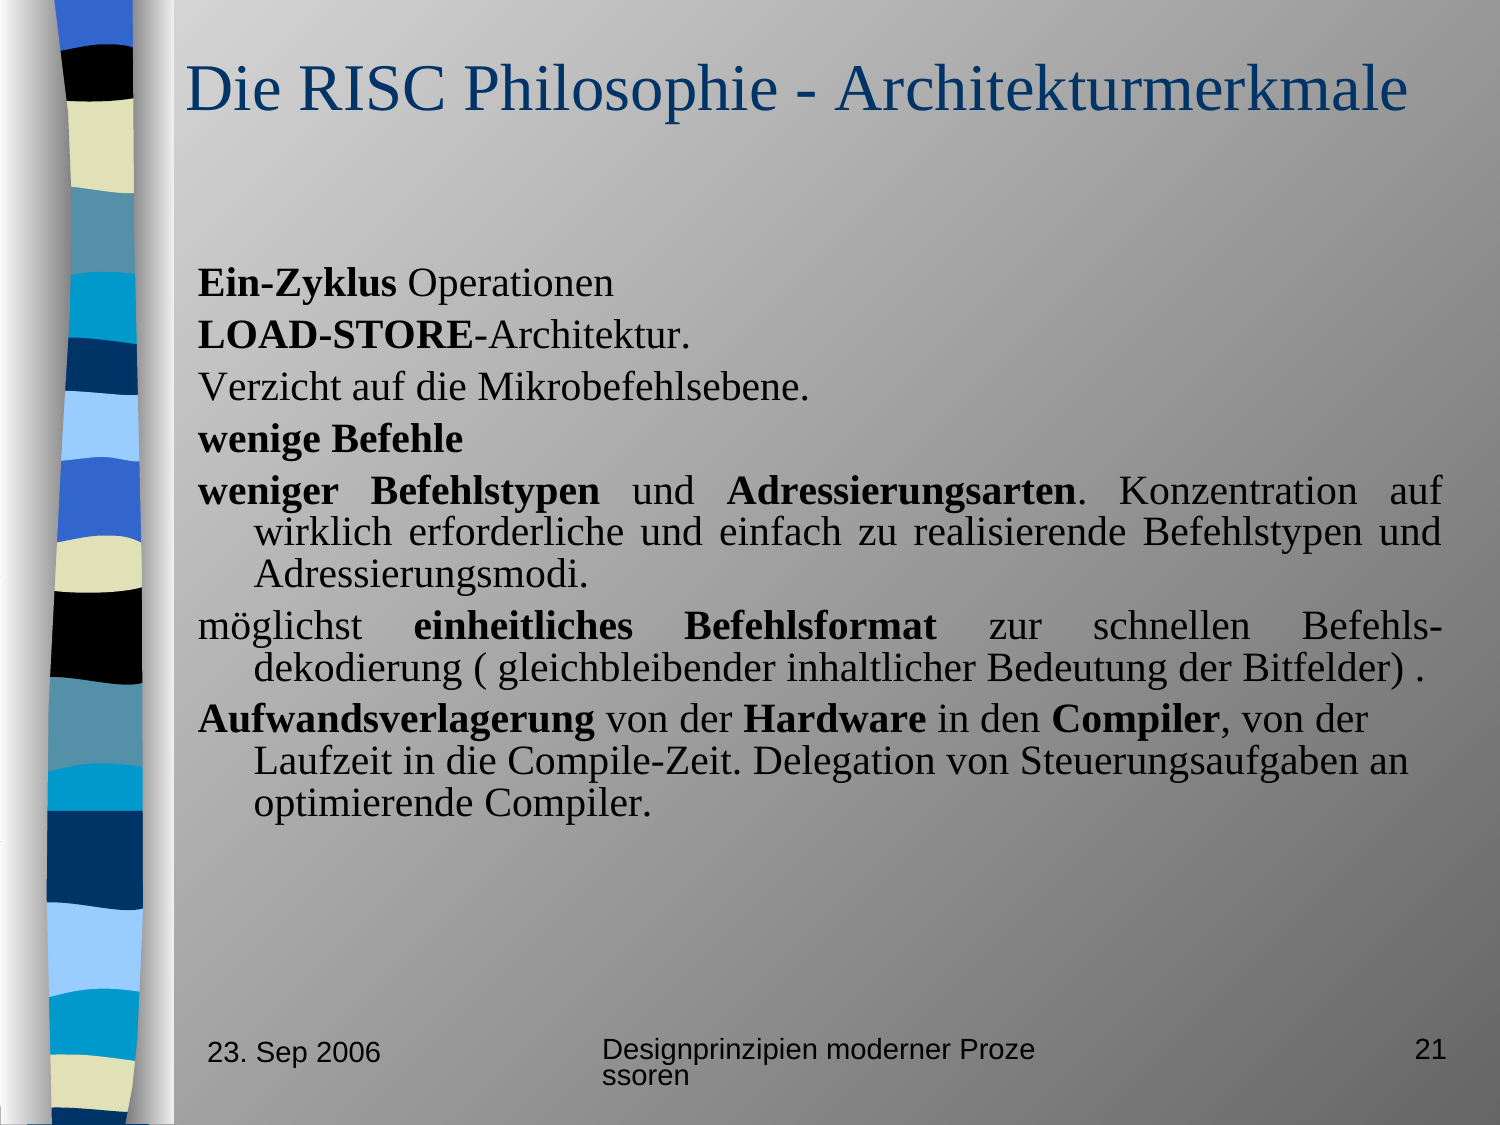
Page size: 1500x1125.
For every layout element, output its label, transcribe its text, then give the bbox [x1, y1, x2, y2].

title Die RISC Philosophie - Architekturmerkmale [171, 0, 1447, 188]
list Ein-Zyklus Operationen LOAD-STORE-Architektur. Verzicht auf die Mikrobefehlsebene. wenige Befehle weniger Befehlstypen und Adressierungsarten. Konzentration auf wirklich erforderliche und einfach zu realisierende Befehlstypen und Adressierungsmodi. möglichst einheitliches Befehlsformat zur schnellen Befehls-dekodierung ( gleichbleibender inhaltlicher Bedeutung der Bitfelder) . Aufwandsverlagerung von der Hardware in den Compiler, von der Laufzeit in die Compile-Zeit. Delegation von Steuerungsaufgaben an optimierende Compiler. [183, 255, 1459, 964]
